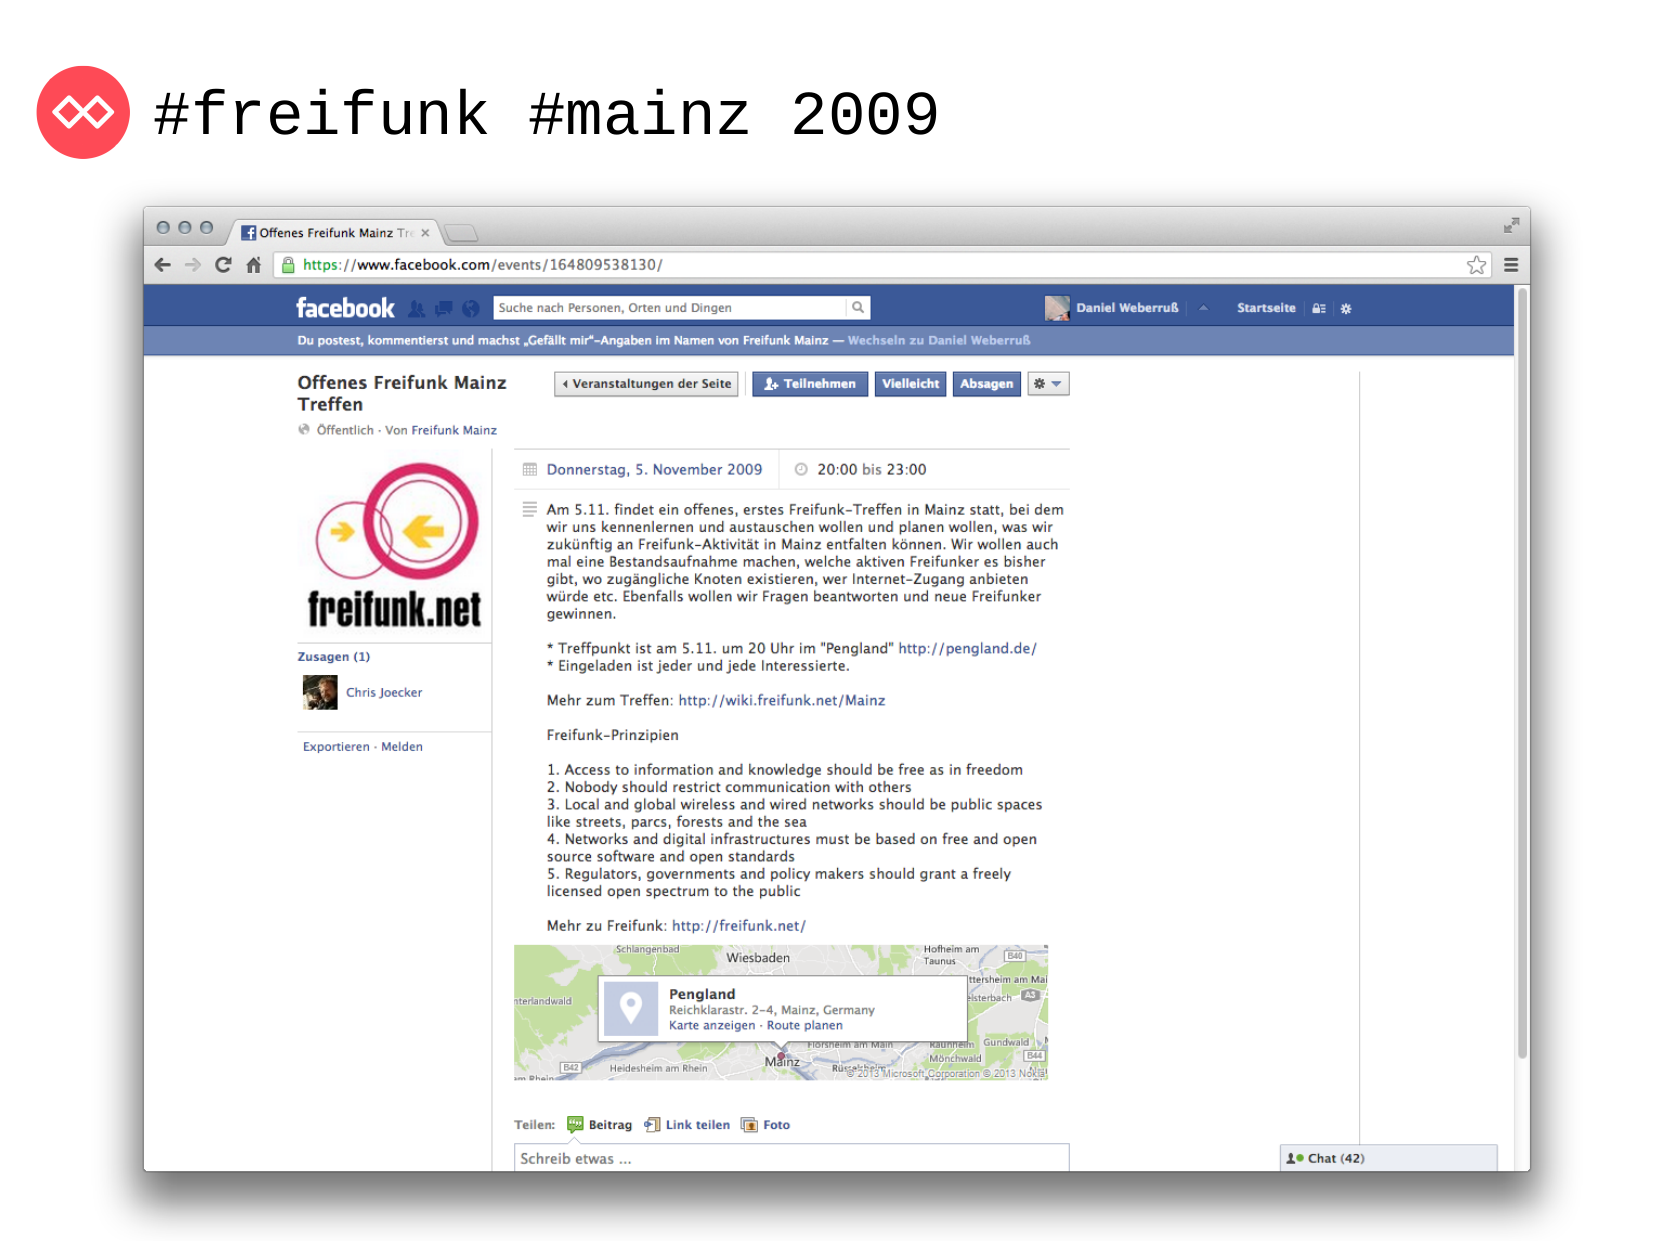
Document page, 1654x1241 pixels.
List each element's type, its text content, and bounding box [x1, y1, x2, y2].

title #freifunk #mainz 2009 [153, 13, 1642, 222]
picture [17, 46, 1592, 1241]
